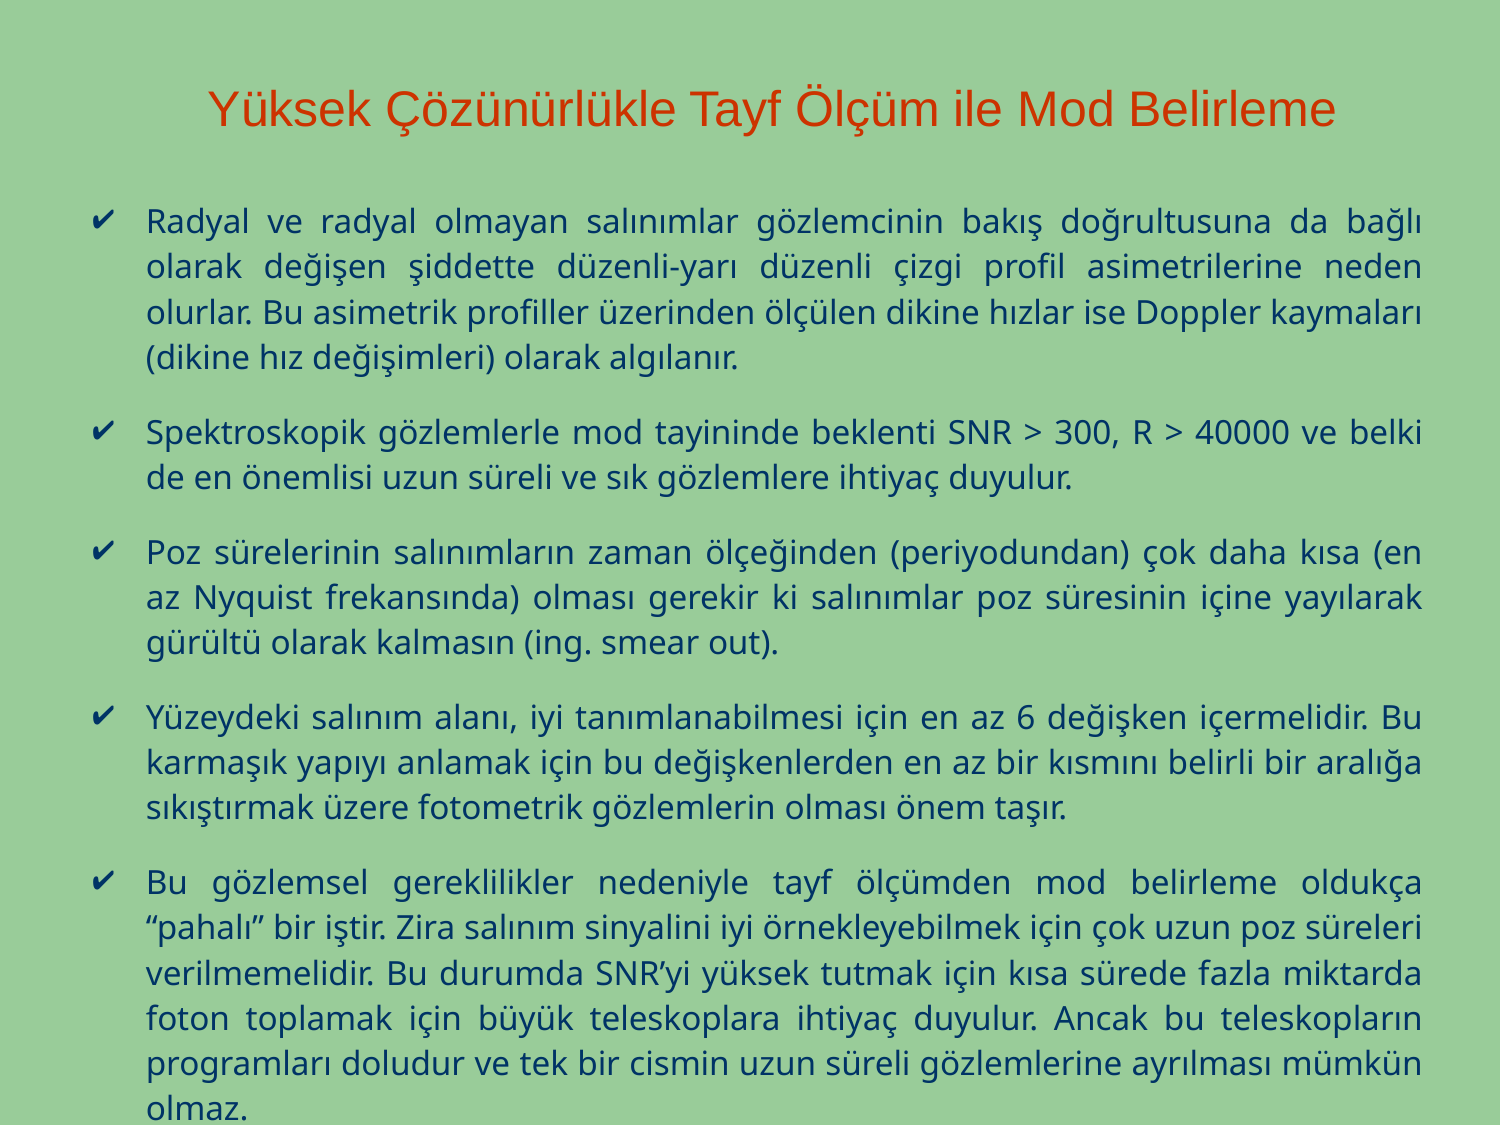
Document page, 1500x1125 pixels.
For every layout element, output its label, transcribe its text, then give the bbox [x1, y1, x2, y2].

title Yüksek Çözünürlükle Tayf Ölçüm ile Mod Belirleme [135, 22, 1410, 196]
list Radyal ve radyal olmayan salınımlar gözlemcinin bakış doğrultusuna da bağlı olarak değişen şiddette düzenli-yarı düzenli çizgi profil asimetrilerine neden olurlar. Bu asimetrik profiller üzerinden ölçülen dikine hızlar ise Doppler kaymaları (dikine hız değişimleri) olarak algılanır. Spektroskopik gözlemlerle mod tayininde beklenti SNR > 300, R > 40000 ve belki de en önemlisi uzun süreli ve sık gözlemlere ihtiyaç duyulur. Poz sürelerinin salınımların zaman ölçeğinden (periyodundan) çok daha kısa (en az Nyquist frekansında) olması gerekir ki salınımlar poz süresinin içine yayılarak gürültü olarak kalmasın (ing. smear out). Yüzeydeki salınım alanı, iyi tanımlanabilmesi için en az 6 değişken içermelidir. Bu karmaşık yapıyı anlamak için bu değişkenlerden en az bir kısmını belirli bir aralığa sıkıştırmak üzere fotometrik gözlemlerin olması önem taşır. Bu gözlemsel gereklilikler nedeniyle tayf ölçümden mod belirleme oldukça “pahalı” bir iştir. Zira salınım sinyalini iyi örnekleyebilmek için çok uzun poz süreleri verilmemelidir. Bu durumda SNR’yi yüksek tutmak için kısa sürede fazla miktarda foton toplamak için büyük teleskoplara ihtiyaç duyulur. Ancak bu teleskopların programları doludur ve tek bir cismin uzun süreli gözlemlerine ayrılması mümkün olmaz. [75, 198, 1425, 1057]
